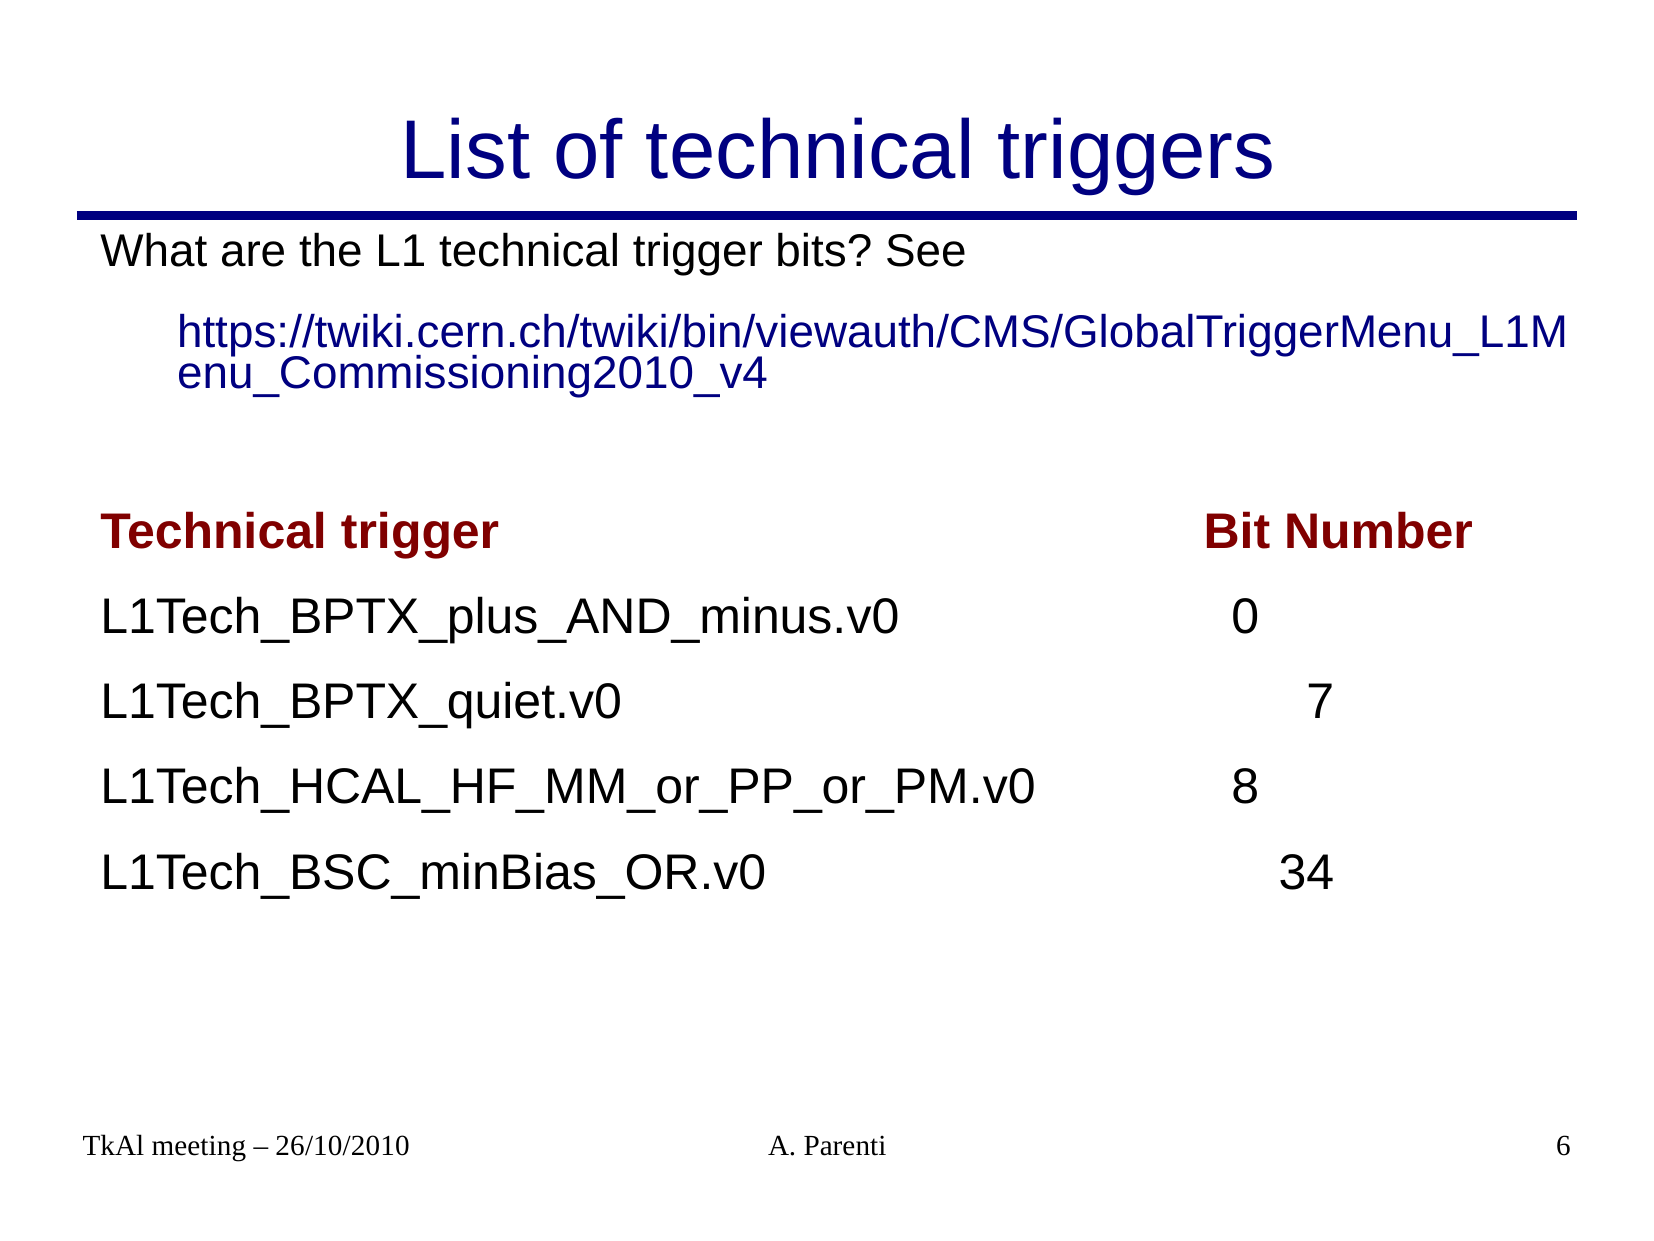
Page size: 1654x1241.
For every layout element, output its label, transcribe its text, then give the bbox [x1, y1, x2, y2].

title List of technical triggers [82, 82, 1571, 218]
list What are the L1 technical trigger bits? See https://twiki.cern.ch/twiki/bin/viewauth/CMS/GlobalTriggerMenu_L1Menu_Commissioning2010_v4 Technical trigger Bit Number L1Tech_BPTX_plus_AND_minus.v0 0 L1Tech_BPTX_quiet.v0 7 L1Tech_HCAL_HF_MM_or_PP_or_PM.v0 8 L1Tech_BSC_minBias_OR.v0 34 [82, 225, 1571, 1094]
